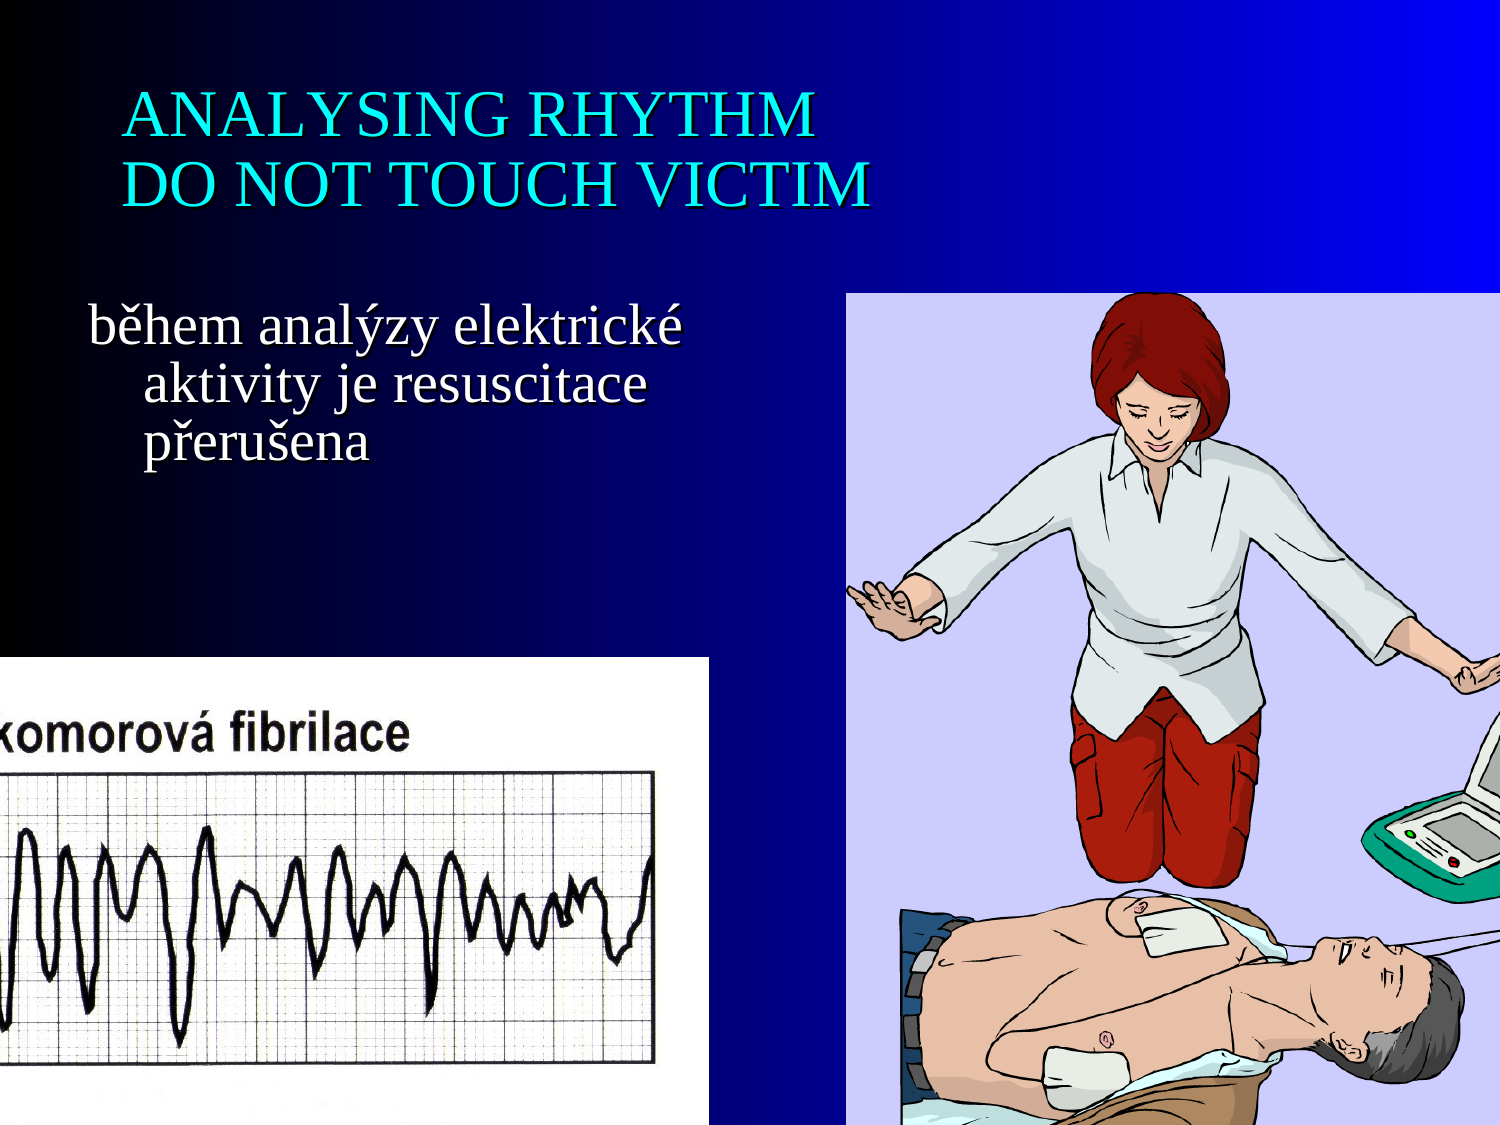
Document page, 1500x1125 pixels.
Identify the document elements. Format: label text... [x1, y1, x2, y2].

title ANALYSING RHYTHM DO NOT TOUCH VICTIM [121, 47, 1500, 253]
list během analýzy elektrické aktivity je resuscitace přerušena [88, 298, 827, 1093]
picture [0, 657, 709, 1125]
picture [846, 292, 1500, 1125]
